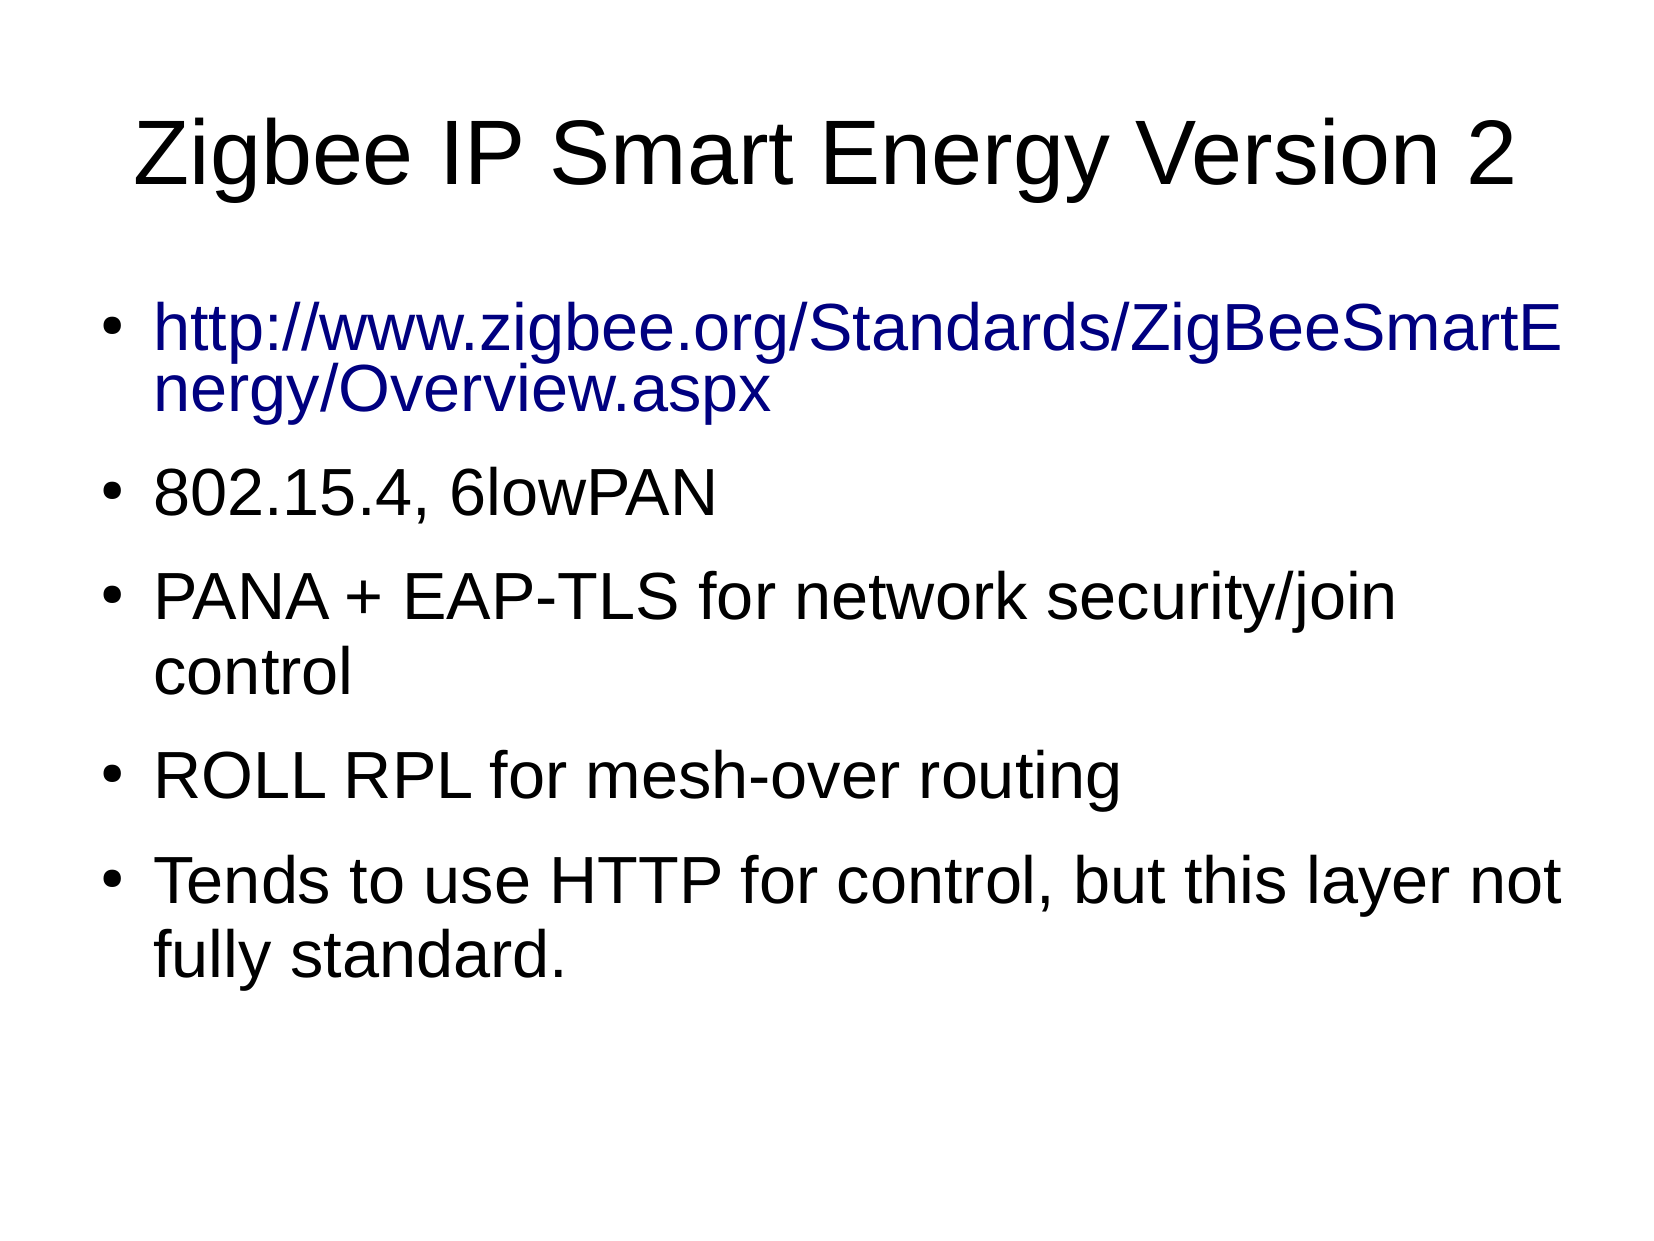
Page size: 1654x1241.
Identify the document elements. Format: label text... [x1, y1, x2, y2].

list http://www.zigbee.org/Standards/ZigBeeSmartEnergy/Overview.aspx 802.15.4, 6lowPAN PANA + EAP-TLS for network security/join control ROLL RPL for mesh-over routing Tends to use HTTP for control, but this layer not fully standard. [82, 290, 1571, 1010]
title Zigbee IP Smart Energy Version 2 [82, 49, 1571, 257]
